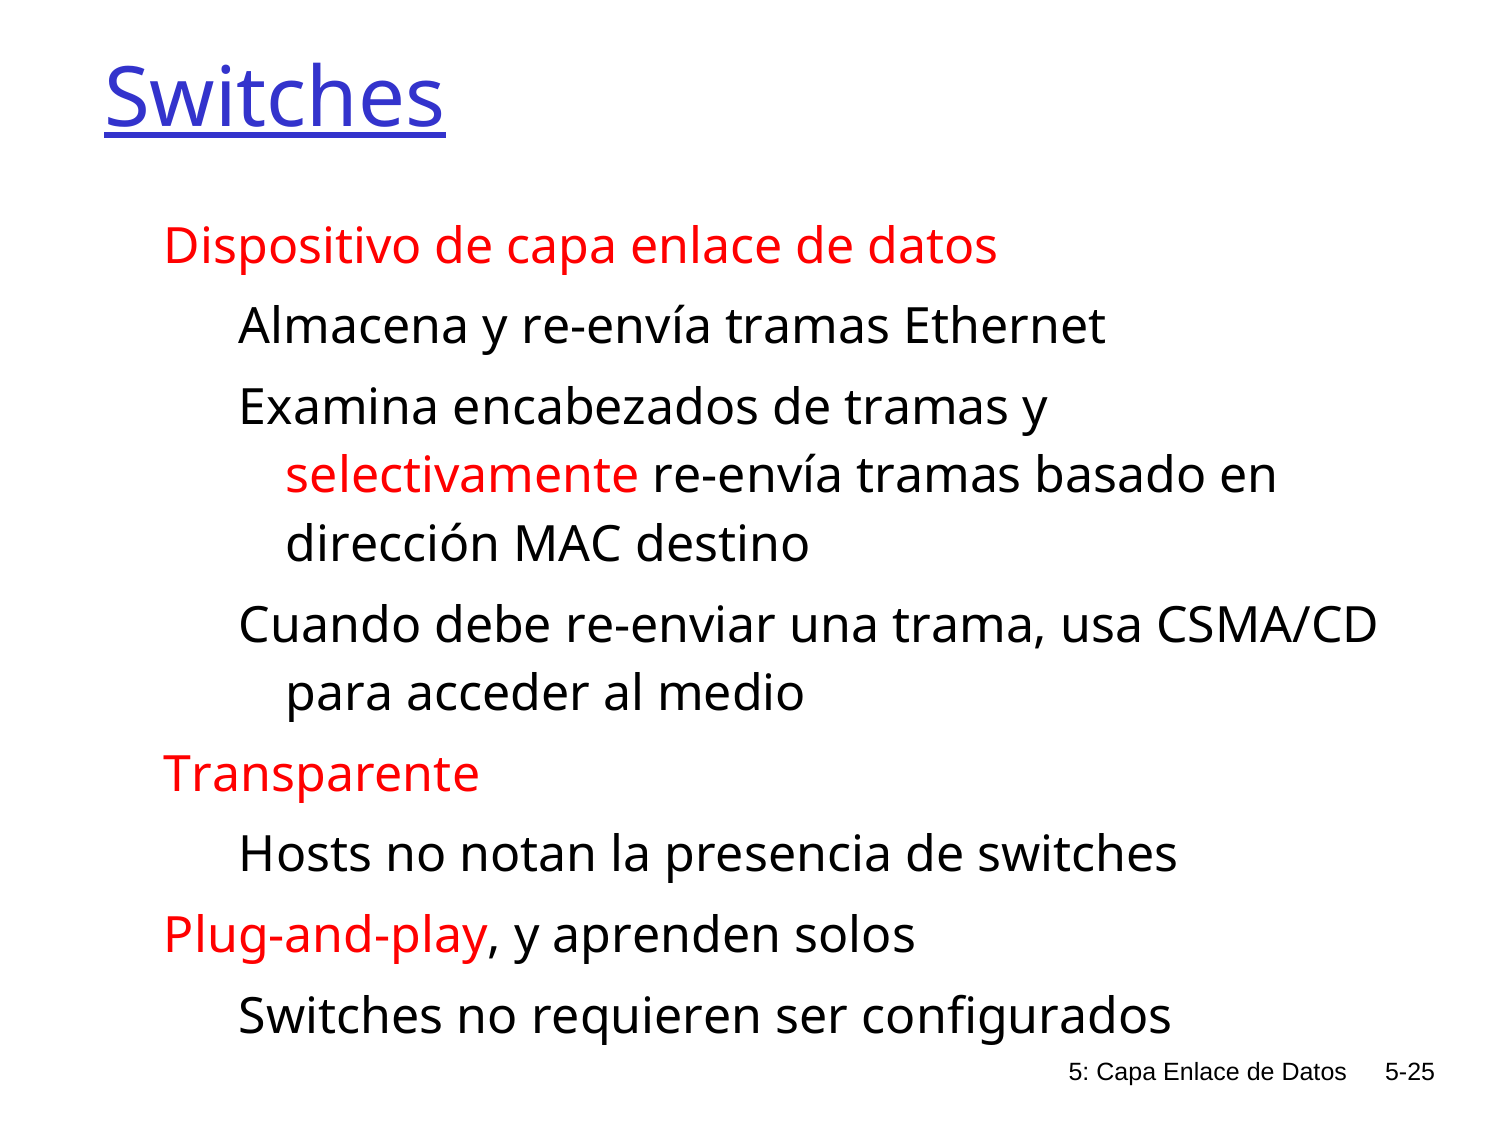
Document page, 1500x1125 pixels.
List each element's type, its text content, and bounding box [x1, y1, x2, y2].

title Switches [89, 0, 1365, 188]
list Dispositivo de capa enlace de datos Almacena y re-envía tramas Ethernet Examina encabezados de tramas y selectivamente re-envía tramas basado en dirección MAC destino Cuando debe re-enviar una trama, usa CSMA/CD para acceder al medio Transparente Hosts no notan la presencia de switches Plug-and-play, y aprenden solos Switches no requieren ser configurados [149, 202, 1427, 1070]
